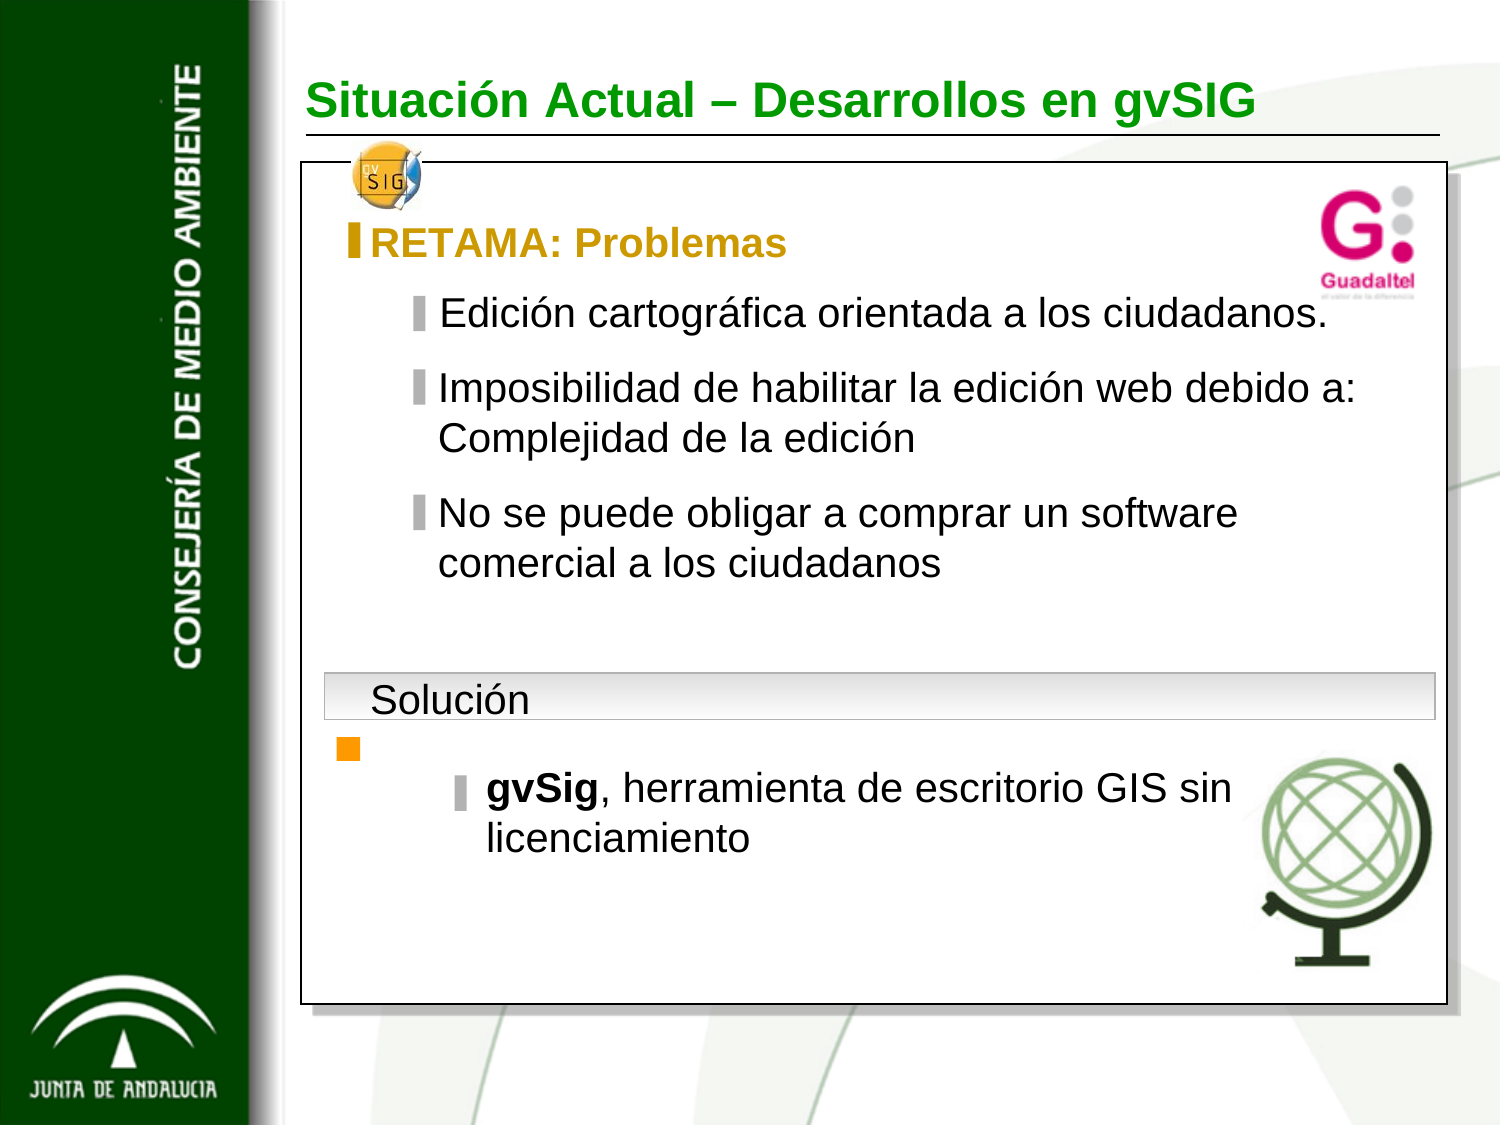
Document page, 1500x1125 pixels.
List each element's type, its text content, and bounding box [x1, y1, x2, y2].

text_box [301, 162, 1447, 1004]
text_box RETAMA: Problemas [355, 207, 1329, 279]
text_box Edición cartográfica orientada a los ciudadanos. Imposibilidad de habilitar la edición web debido a: Complejidad de la edición No se puede obligar a comprar un software comercial a los ciudadanos gvSig, herramienta de escritorio GIS sin licenciamiento [349, 278, 1413, 672]
text_box [413, 369, 426, 405]
picture [0, 0, 1500, 1125]
text_box [413, 494, 426, 531]
text_box Edición cartográfica orientada a los ciudadanos. Imposibilidad de habilitar la edición web debido a: Complejidad de la edición No se puede obligar a comprar un software comercial a los ciudadanos gvSig, herramienta de escritorio GIS sin licenciamiento [349, 720, 1413, 945]
text_box [454, 775, 467, 811]
text_box Situación Actual – Desarrollos en gvSIG [290, 54, 1472, 140]
text_box Solución [355, 665, 1329, 736]
text_box [413, 295, 426, 332]
